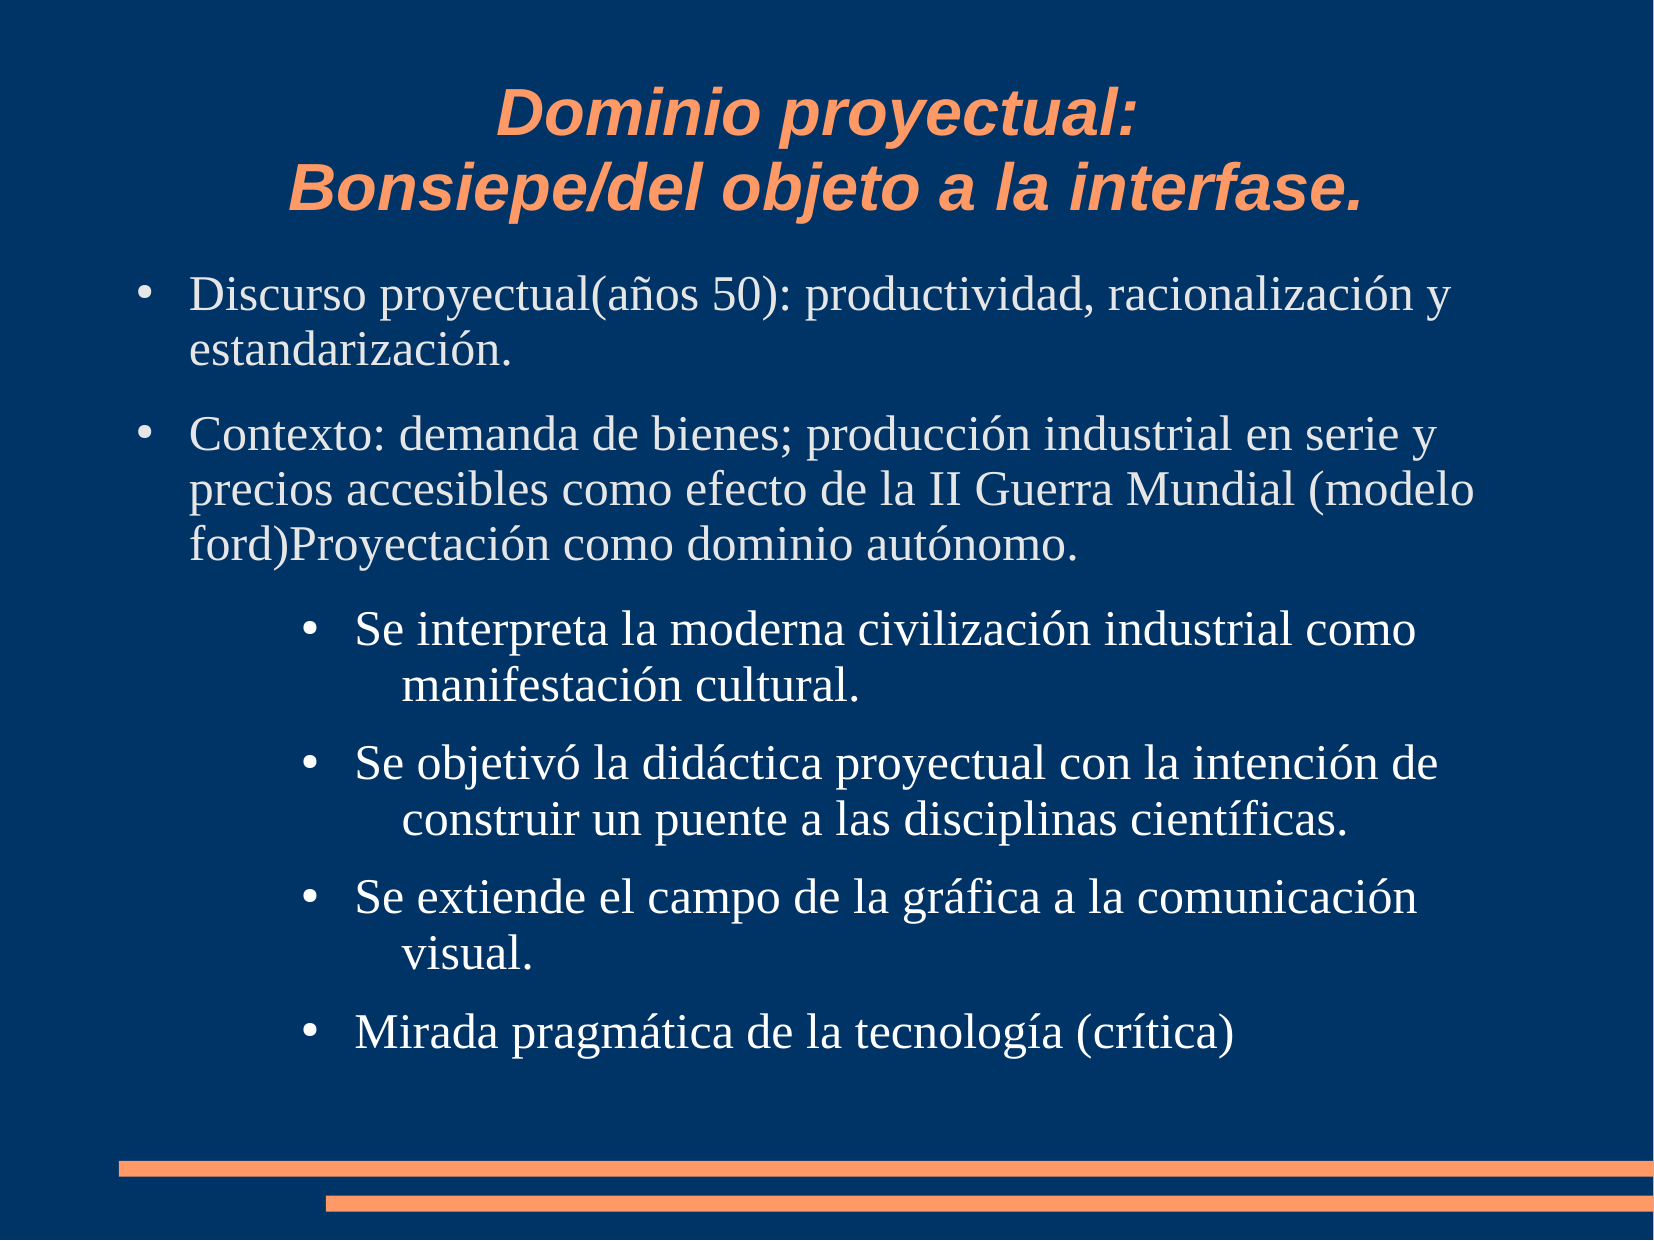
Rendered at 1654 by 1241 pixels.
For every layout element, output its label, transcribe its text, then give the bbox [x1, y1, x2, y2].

list Discurso proyectual(años 50): productividad, racionalización y estandarización. Contexto: demanda de bienes; producción industrial en serie y precios accesibles como efecto de la II Guerra Mundial (modelo ford)Proyectación como dominio autónomo. Se interpreta la moderna civilización industrial como manifestación cultural. Se objetivó la didáctica proyectual con la intención de construir un puente a las disciplinas científicas. Se extiende el campo de la gráfica a la comunicación visual. Mirada pragmática de la tecnología (crítica) [118, 265, 1558, 1070]
title Dominio proyectual: Bonsiepe/del objeto a la interfase. [121, 53, 1534, 246]
